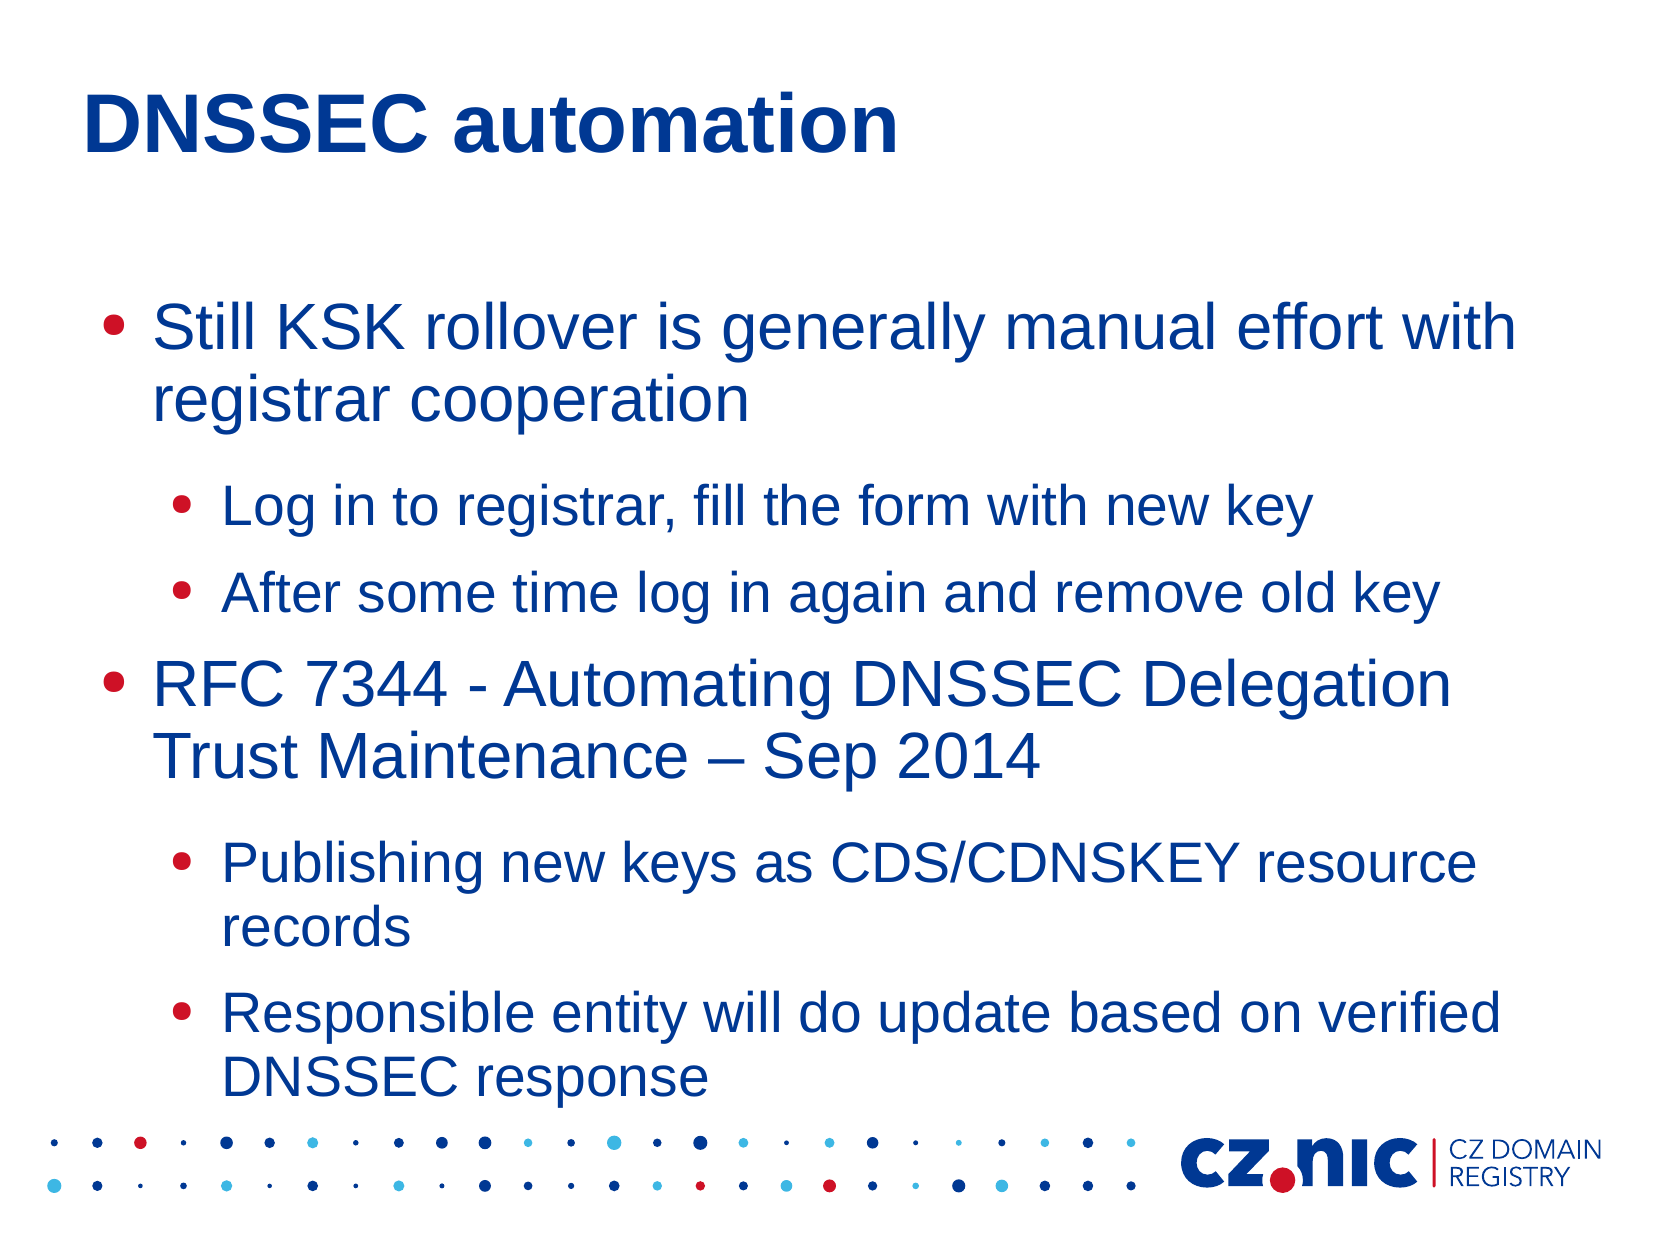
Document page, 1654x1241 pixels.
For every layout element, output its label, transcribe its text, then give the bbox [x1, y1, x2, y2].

list Still KSK rollover is generally manual effort with registrar cooperation Log in to registrar, fill the form with new key After some time log in again and remove old key RFC 7344 - Automating DNSSEC Delegation Trust Maintenance – Sep 2014 Publishing new keys as CDS/CDNSKEY resource records Responsible entity will do update based on verified DNSSEC response [82, 290, 1571, 1109]
title DNSSEC automation [82, 70, 1571, 178]
